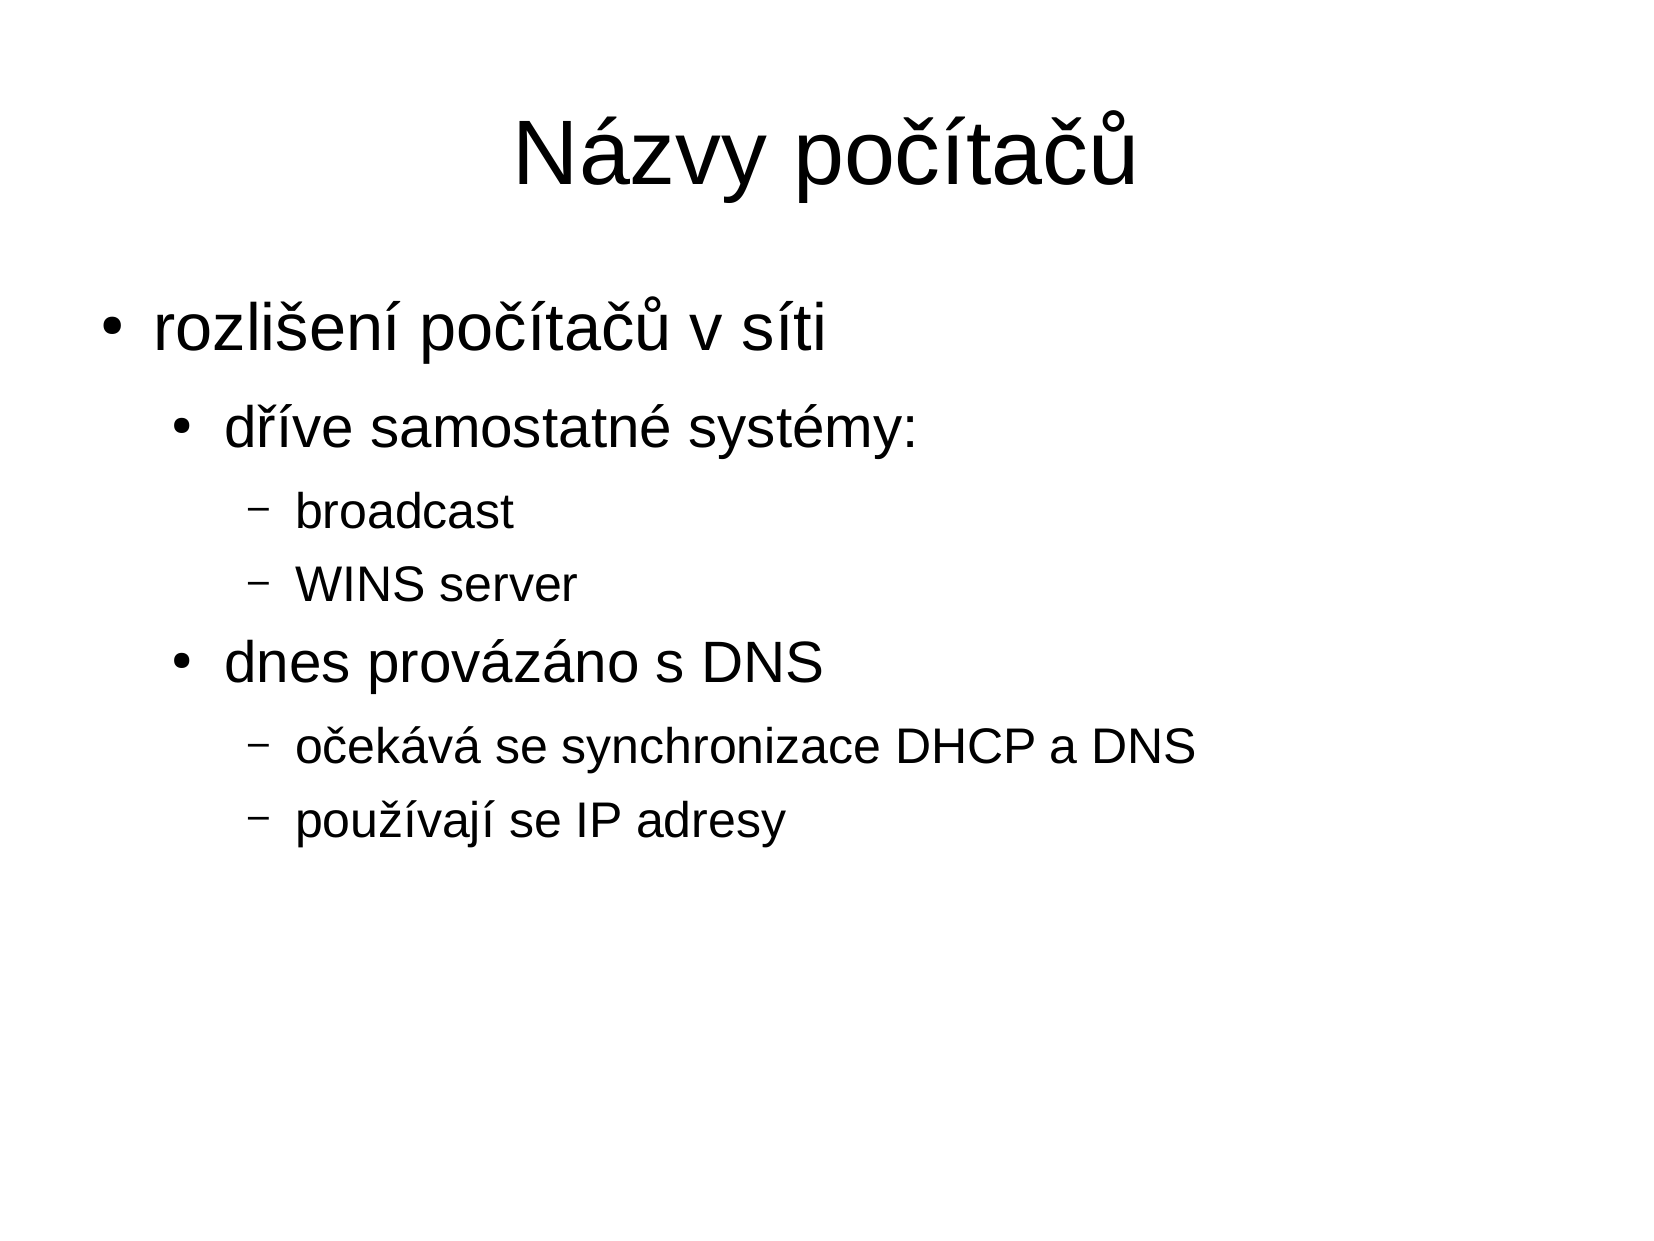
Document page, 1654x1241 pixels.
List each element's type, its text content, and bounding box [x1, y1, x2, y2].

list rozlišení počítačů v síti dříve samostatné systémy: broadcast WINS server dnes provázáno s DNS očekává se synchronizace DHCP a DNS používají se IP adresy [82, 290, 1571, 1109]
title Názvy počítačů [82, 49, 1571, 257]
